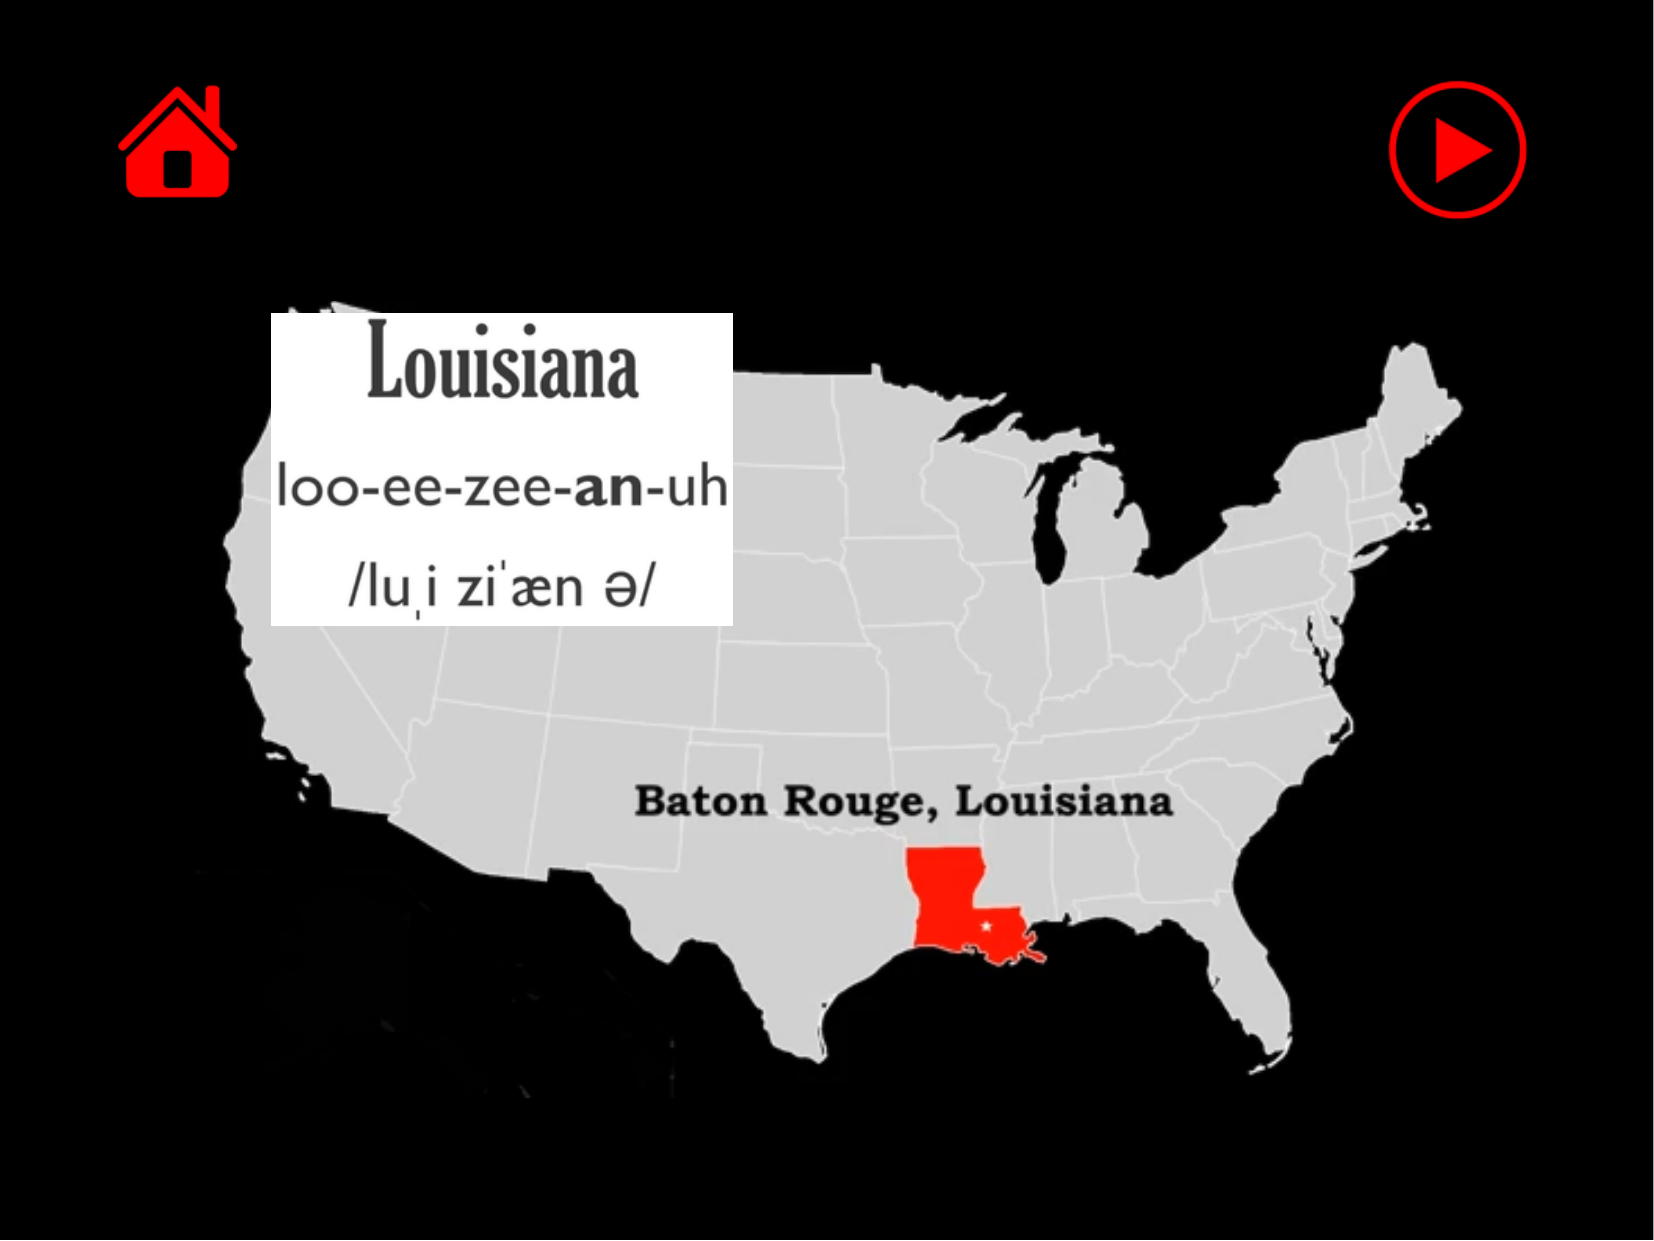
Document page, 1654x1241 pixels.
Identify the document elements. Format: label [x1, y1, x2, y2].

picture [118, 82, 237, 201]
picture [170, 301, 1484, 1098]
picture [1381, 70, 1539, 228]
